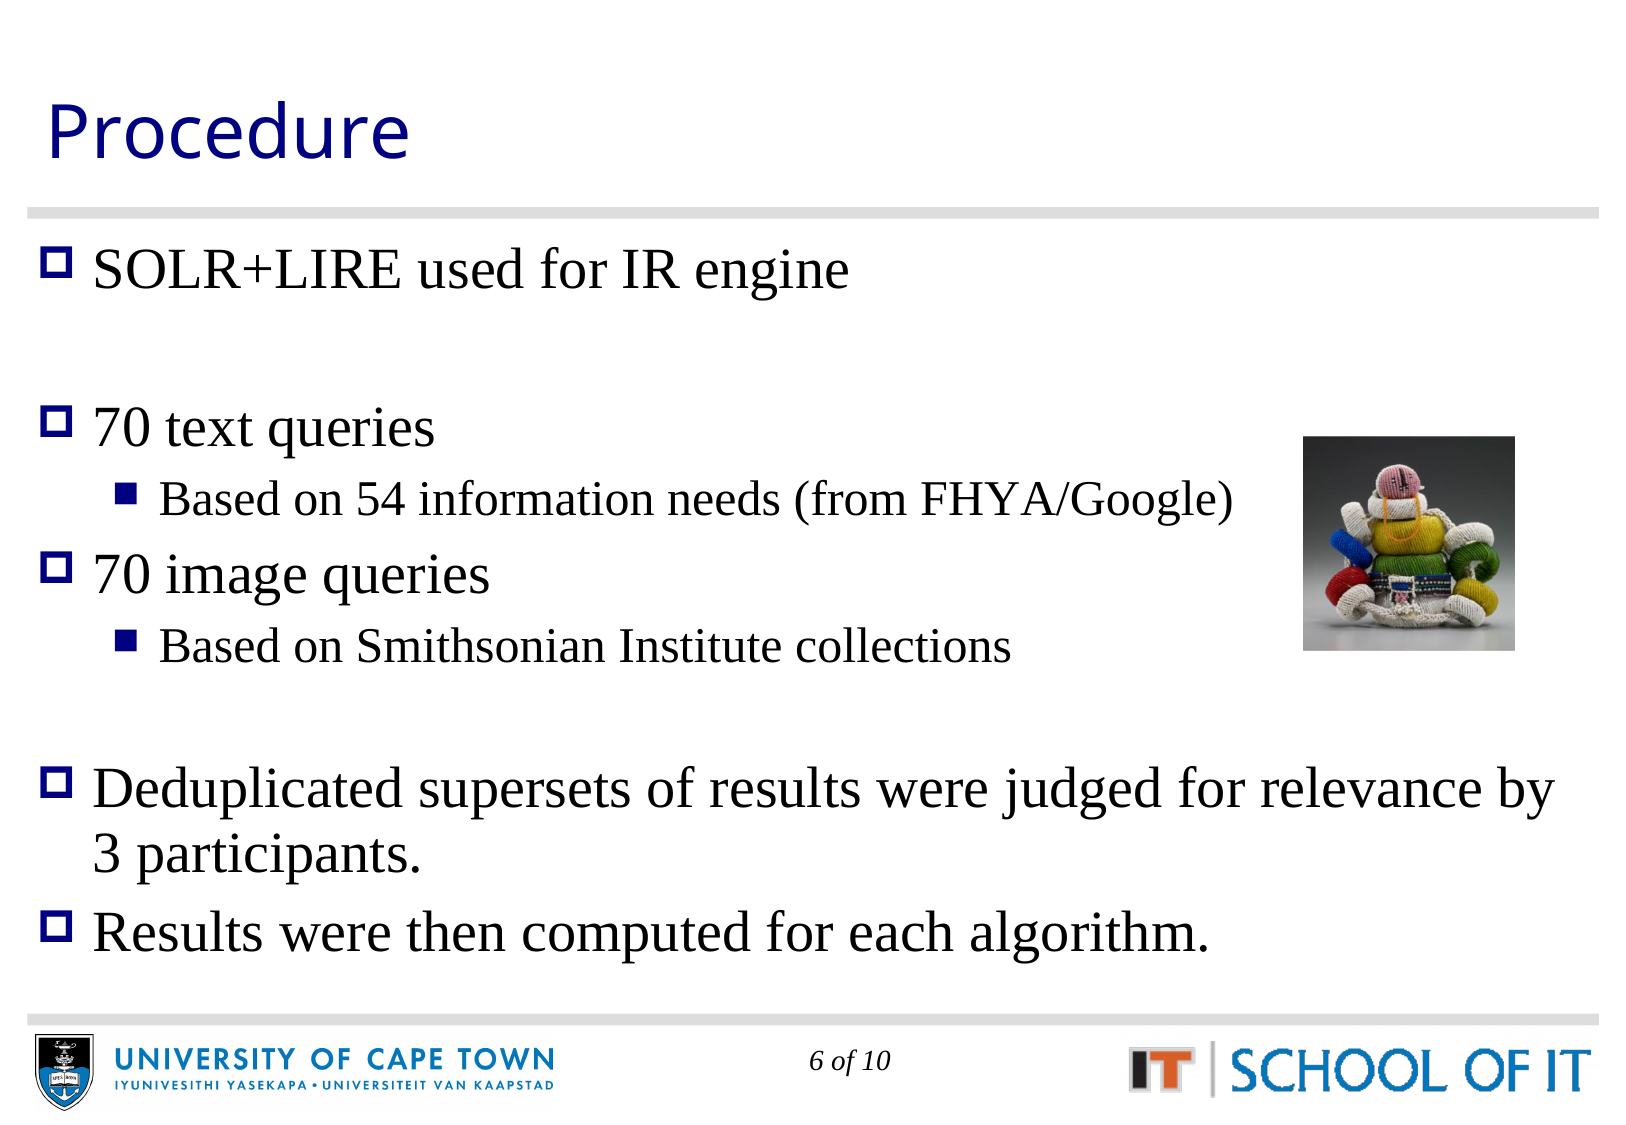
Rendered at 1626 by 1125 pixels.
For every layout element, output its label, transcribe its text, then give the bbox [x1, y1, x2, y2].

picture [35, 1034, 553, 1111]
picture [1118, 1030, 1606, 1109]
list SOLR+LIRE used for IR engine 70 text queries Based on 54 information needs (from FHYA/Google) 70 image queries Based on Smithsonian Institute collections Deduplicated supersets of results were judged for relevance by 3 participants. Results were then computed for each algorithm. [36, 236, 1579, 998]
title Procedure [45, 66, 1583, 194]
picture [1303, 436, 1515, 652]
